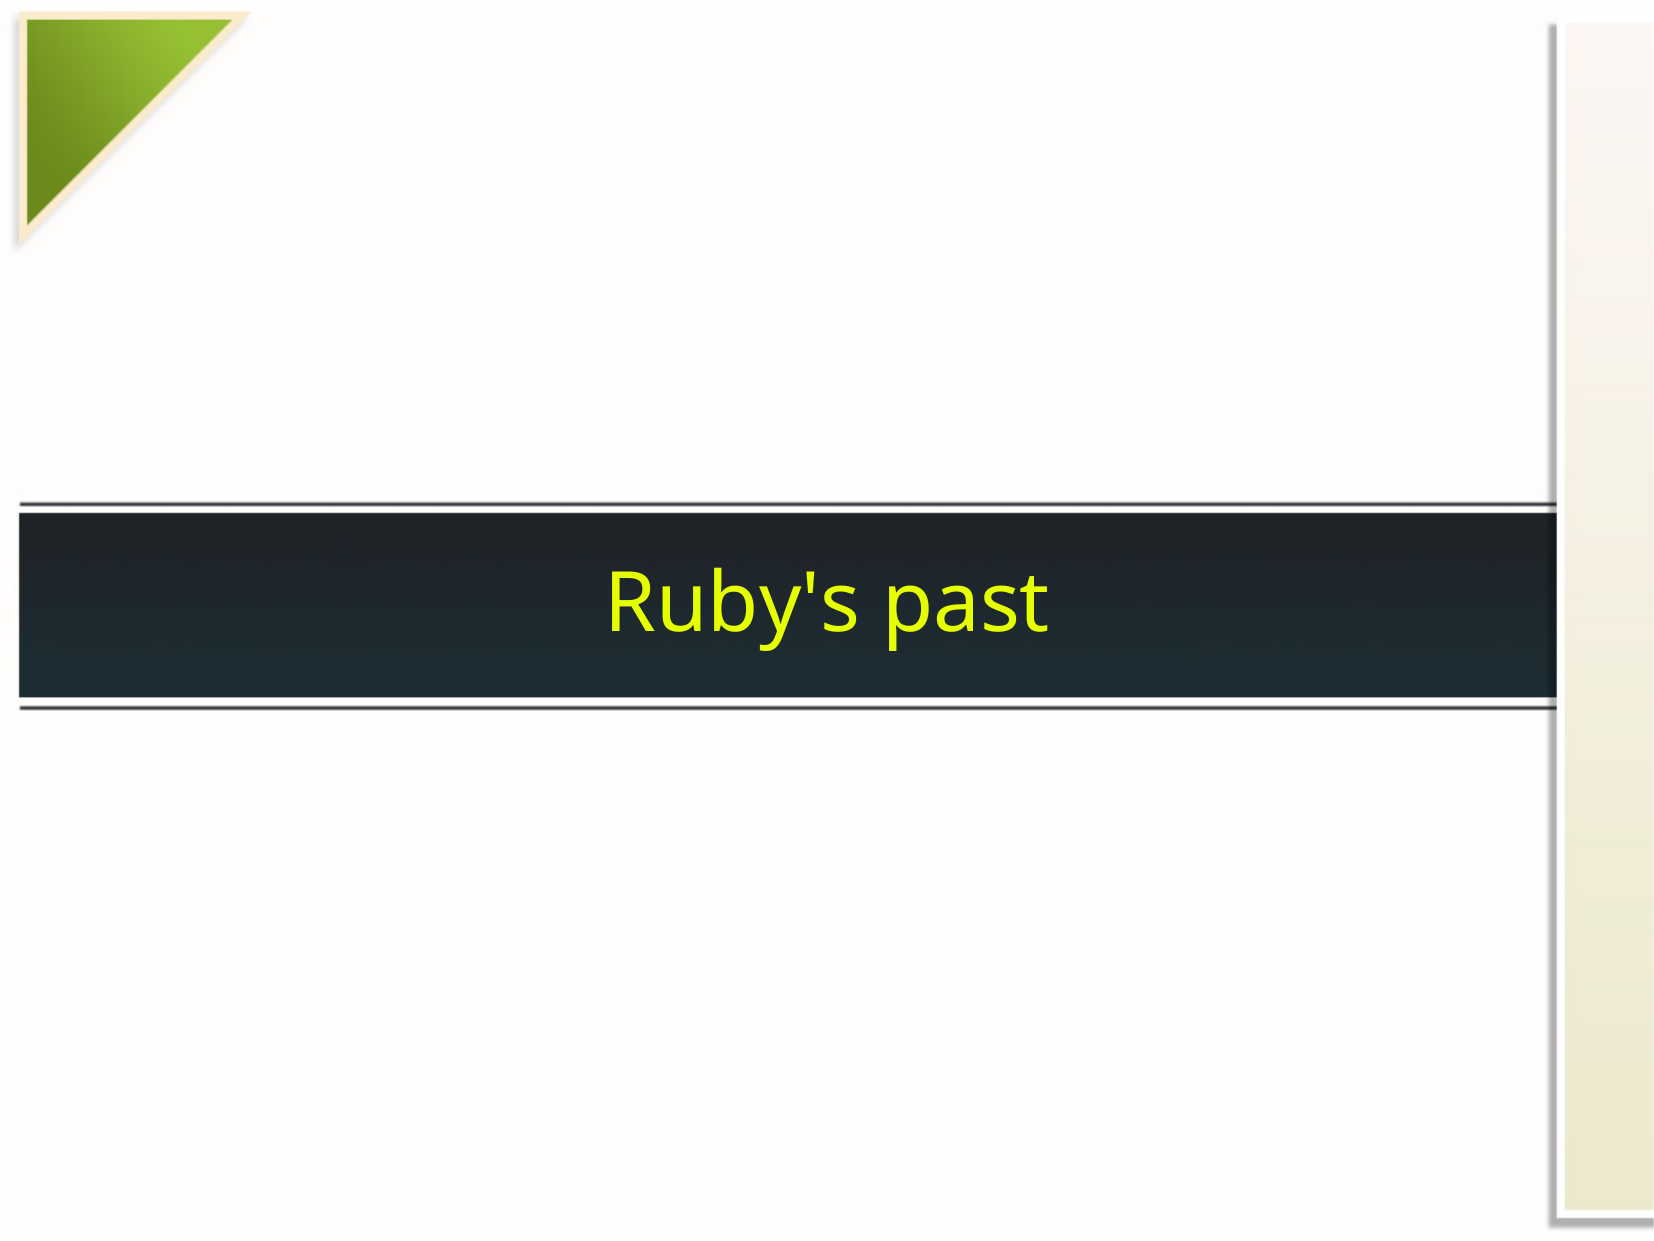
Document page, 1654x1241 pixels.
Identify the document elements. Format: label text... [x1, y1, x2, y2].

picture [0, 0, 1654, 1241]
title Ruby's past [121, 496, 1534, 704]
